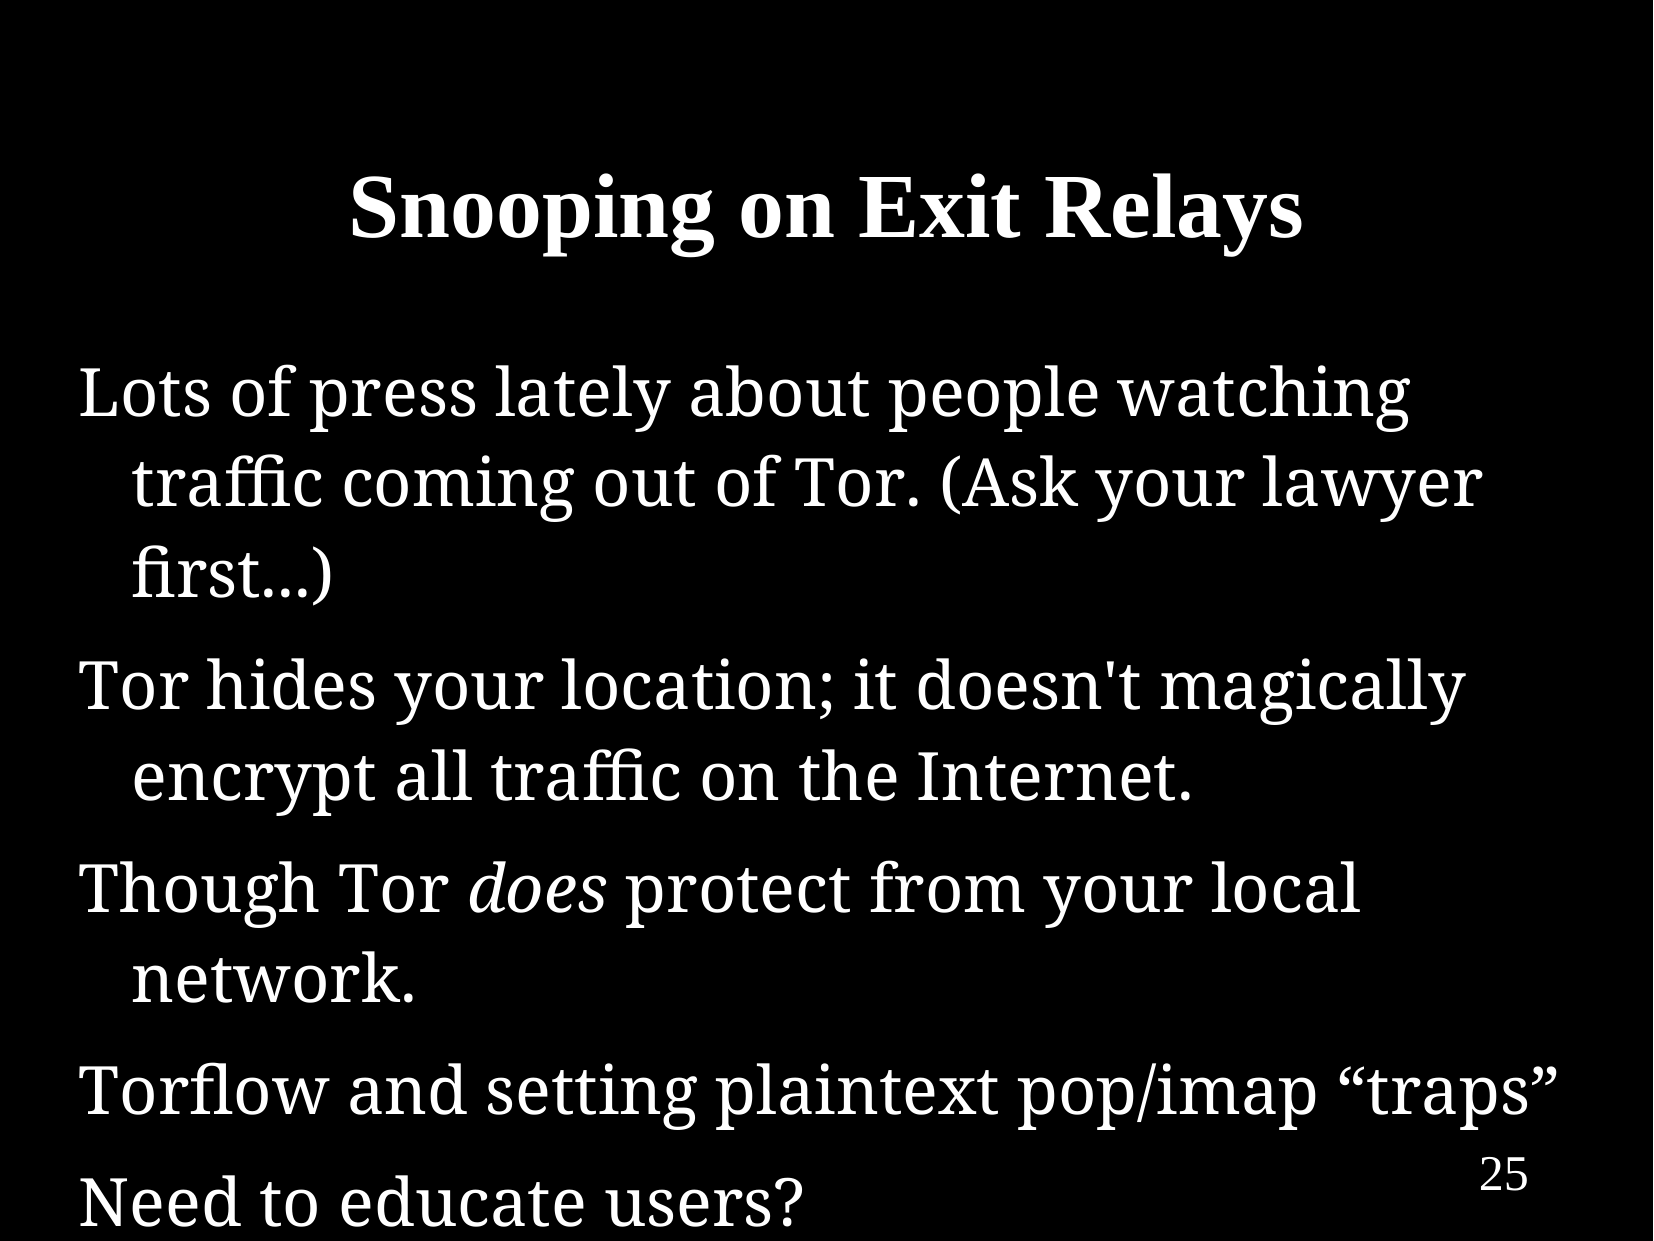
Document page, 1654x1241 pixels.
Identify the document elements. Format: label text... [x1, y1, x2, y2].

list Lots of press lately about people watching traffic coming out of Tor. (Ask your lawyer first...) Tor hides your location; it doesn't magically encrypt all traffic on the Internet. Though Tor does protect from your local network. Torflow and setting plaintext pop/imap “traps” Need to educate users? [61, 344, 1575, 1127]
title Snooping on Exit Relays [121, 102, 1534, 311]
